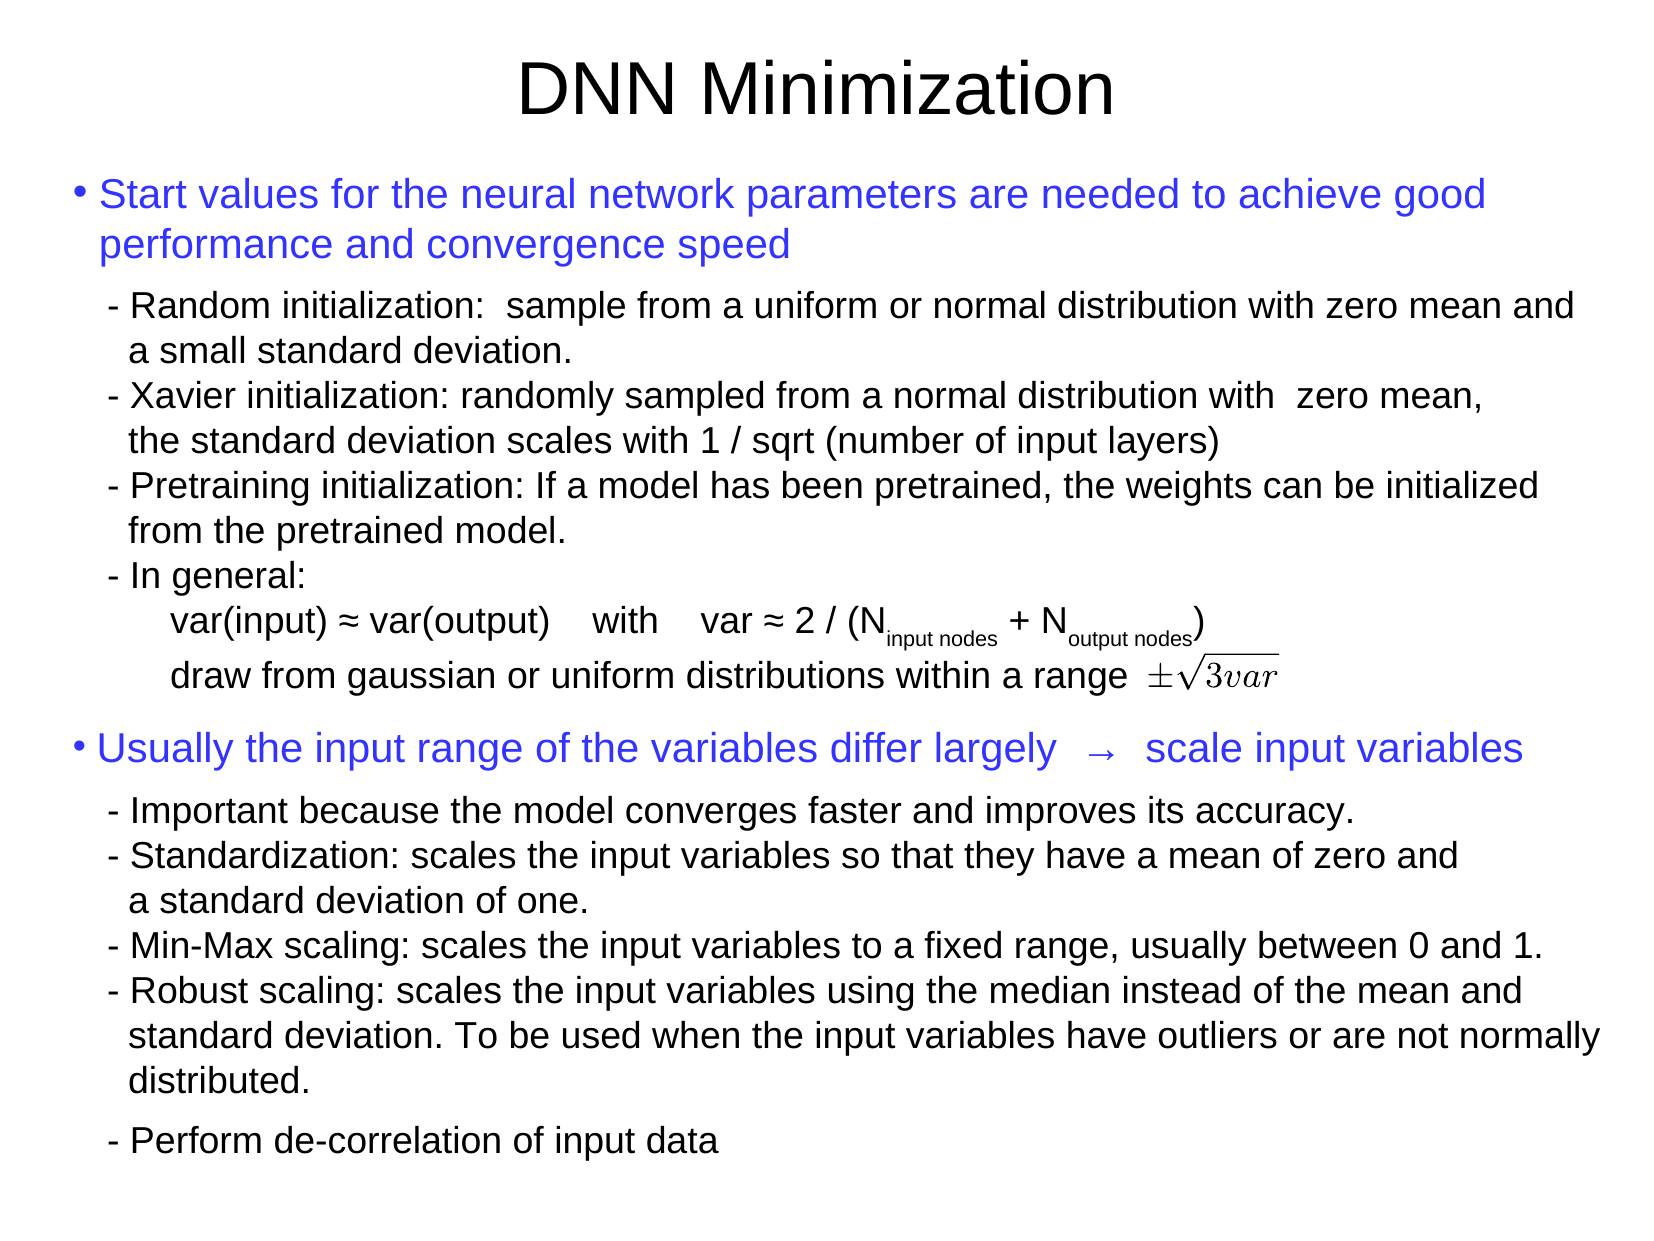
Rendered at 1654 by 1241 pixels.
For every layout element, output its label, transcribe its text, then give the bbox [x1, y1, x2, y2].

picture [1146, 653, 1280, 690]
title DNN Minimization [151, 0, 1502, 159]
text_box Start values for the neural network parameters are needed to achieve good performance and convergence speed - Random initialization: sample from a uniform or normal distribution with zero mean and a small standard deviation. - Xavier initialization: randomly sampled from a normal distribution with zero mean, the standard deviation scales with 1 / sqrt (number of input layers) - Pretraining initialization: If a model has been pretrained, the weights can be initialized from the pretrained model. - In general: var(input) ≈ var(output) with var ≈ 2 / (Ninput nodes + Noutput nodes) draw from gaussian or uniform distributions within a range Usually the input range of the variables differ largely → scale input variables - Important because the model converges faster and improves its accuracy. - Standardization: scales the input variables so that they have a mean of zero and a standard deviation of one. - Min-Max scaling: scales the input variables to a fixed range, usually between 0 and 1. - Robust scaling: scales the input variables using the median instead of the mean and standard deviation. To be used when the input variables have outliers or are not normally distributed. - Perform de-correlation of input data [58, 159, 1654, 1241]
